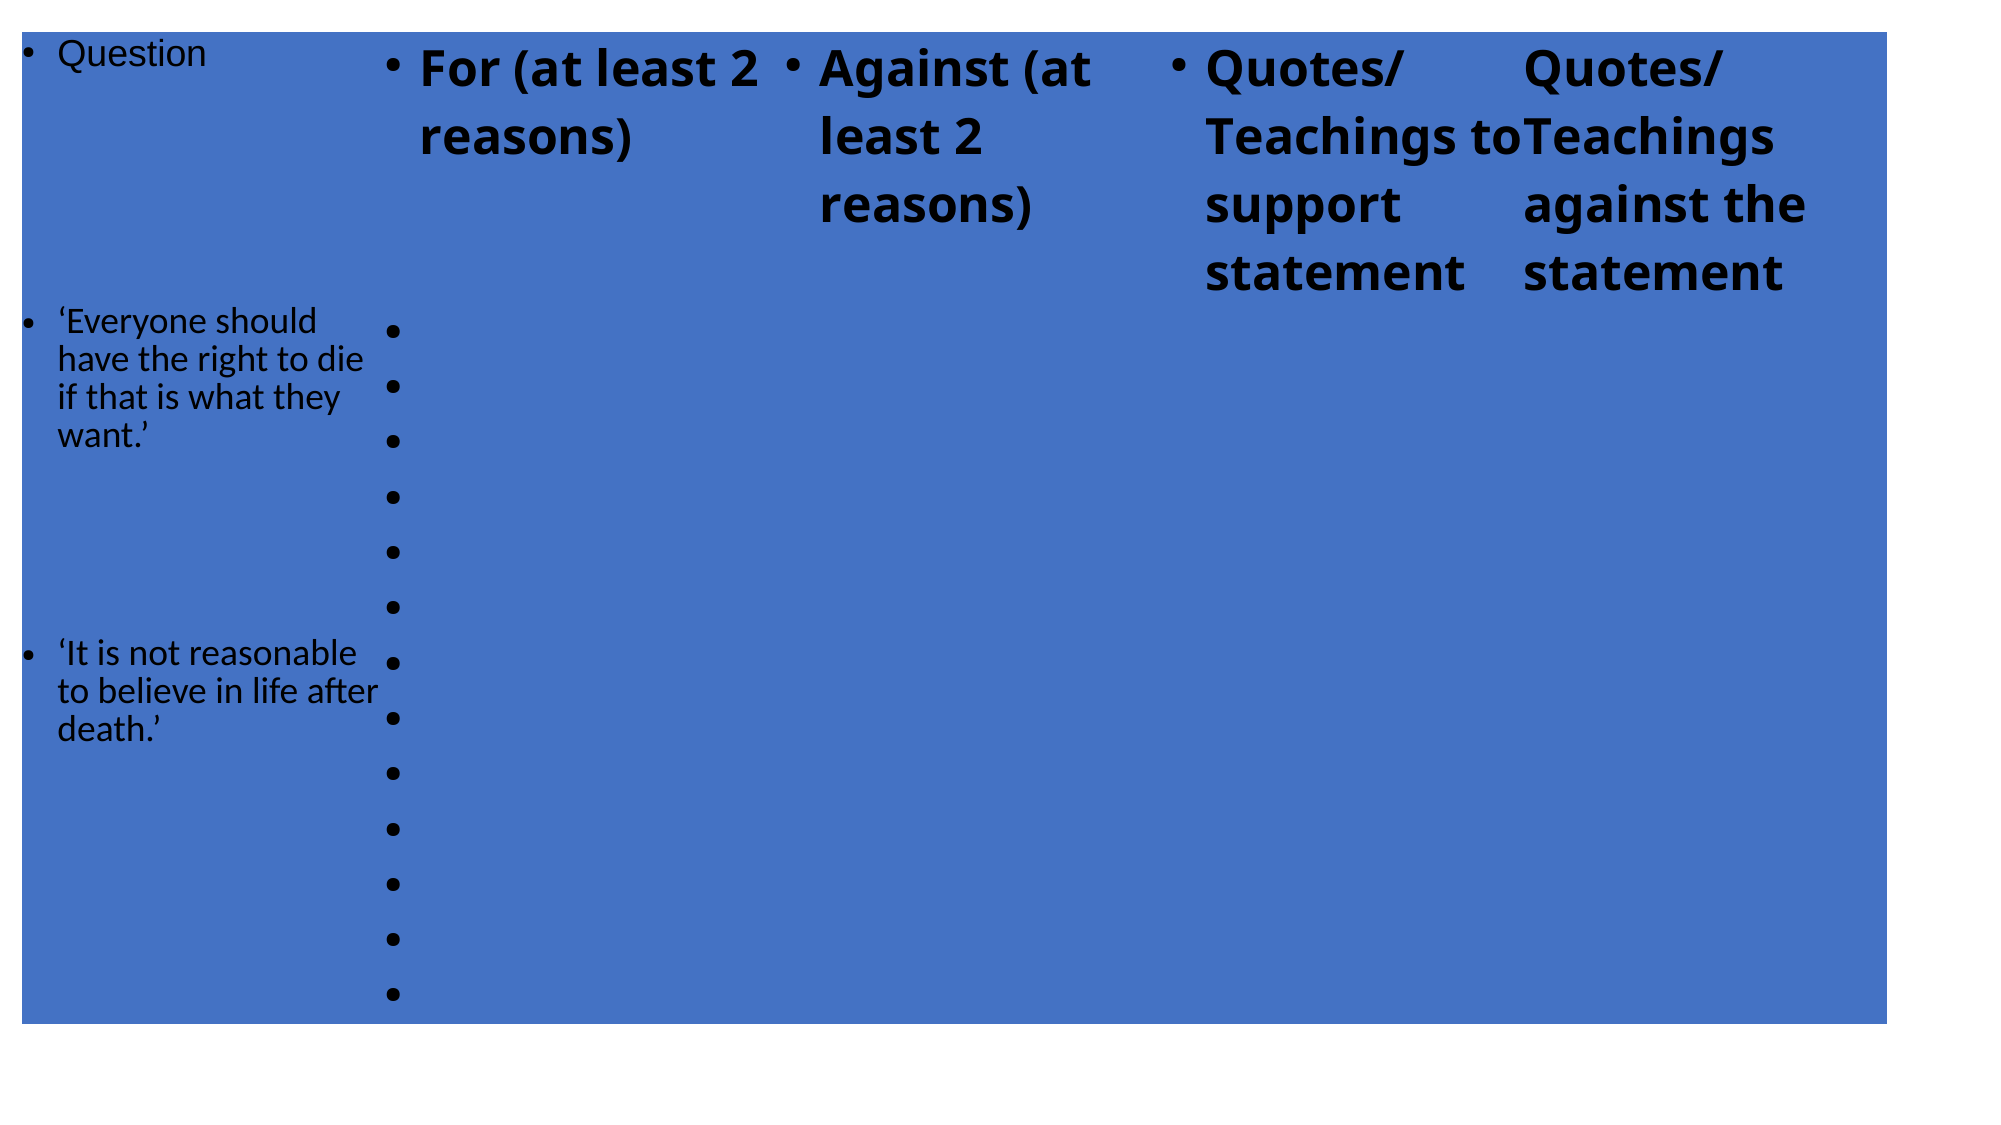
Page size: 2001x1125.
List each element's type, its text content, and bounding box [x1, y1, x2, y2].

table_cell [1170, 306, 1523, 637]
table_header Question [22, 32, 384, 306]
table_cell [1523, 306, 1887, 637]
table_header Quotes/Teachings to support statement [1170, 32, 1523, 306]
table_header For (at least 2 reasons) [384, 32, 784, 306]
table_cell [1523, 637, 1887, 1024]
table_cell ‘Everyone should have the right to die if that is what they want.’ [22, 306, 384, 637]
table_cell [784, 306, 1170, 637]
table_cell ‘It is not reasonable to believe in life after death.’ [22, 637, 384, 1024]
table_header Against (at least 2 reasons) [784, 32, 1170, 306]
table_cell [1170, 637, 1523, 1024]
table_header Quotes/Teachings against the statement [1523, 32, 1887, 306]
table_cell [384, 637, 784, 1024]
table_cell [384, 306, 784, 637]
table_cell [784, 637, 1170, 1024]
